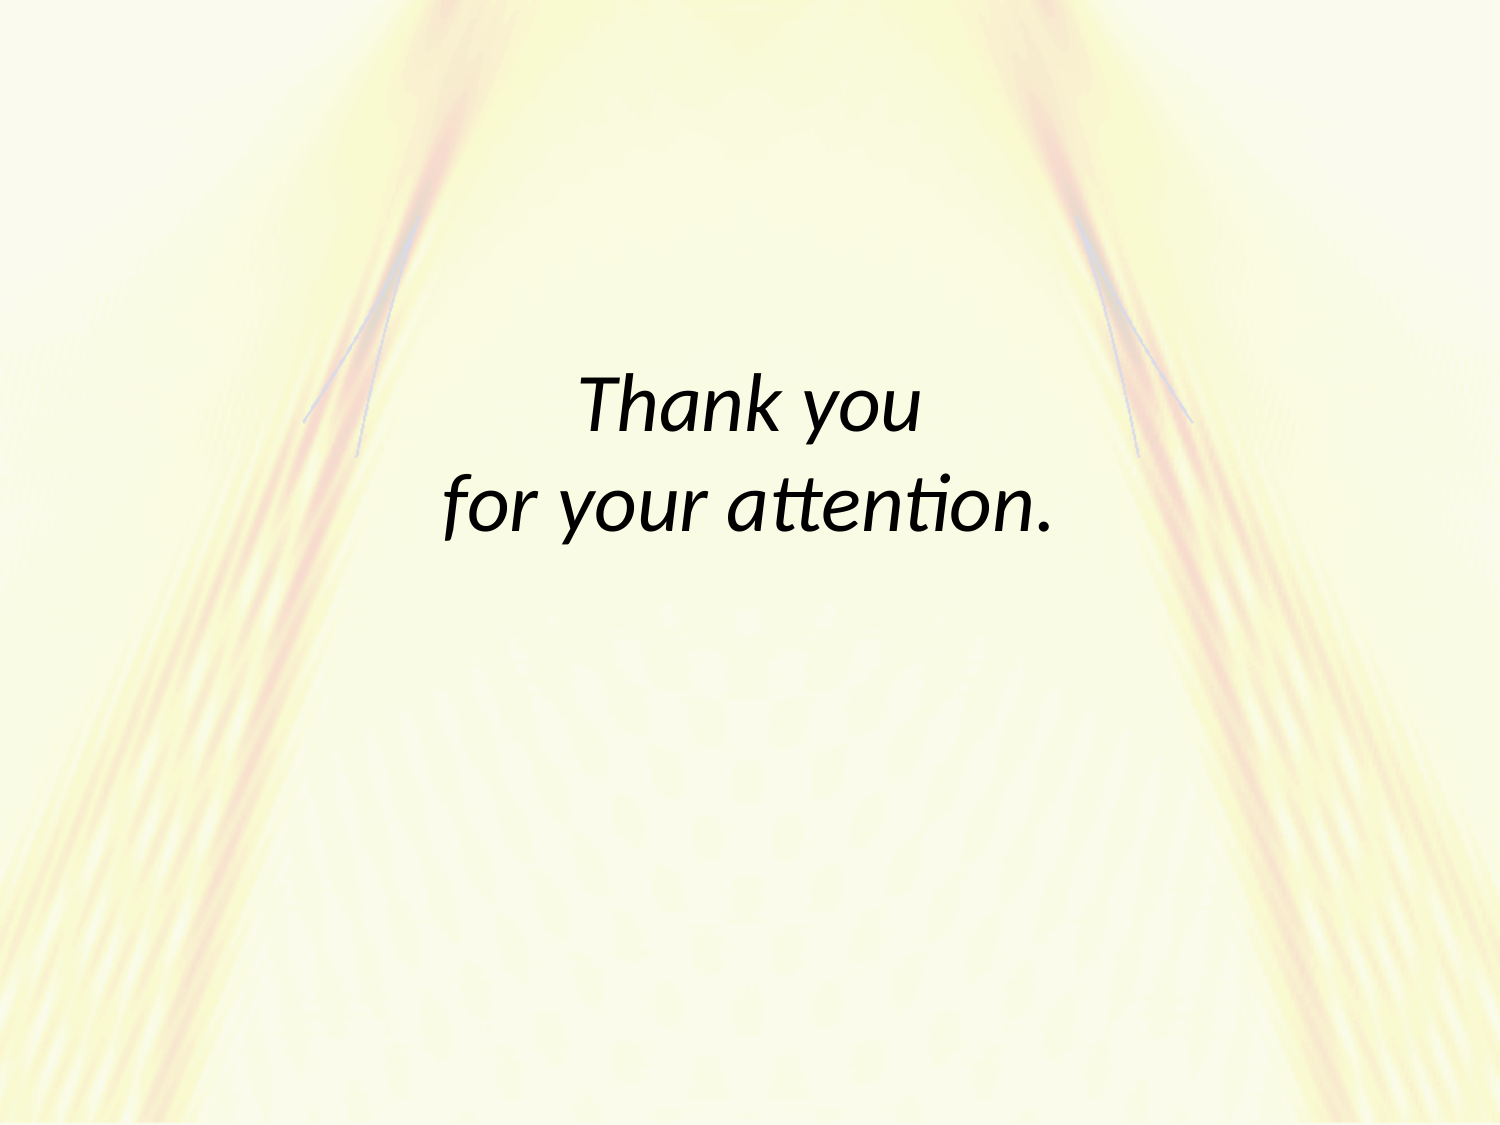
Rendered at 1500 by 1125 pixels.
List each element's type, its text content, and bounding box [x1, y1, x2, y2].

picture [0, 0, 1500, 1125]
title Thank you for your attention. [75, 340, 1426, 528]
